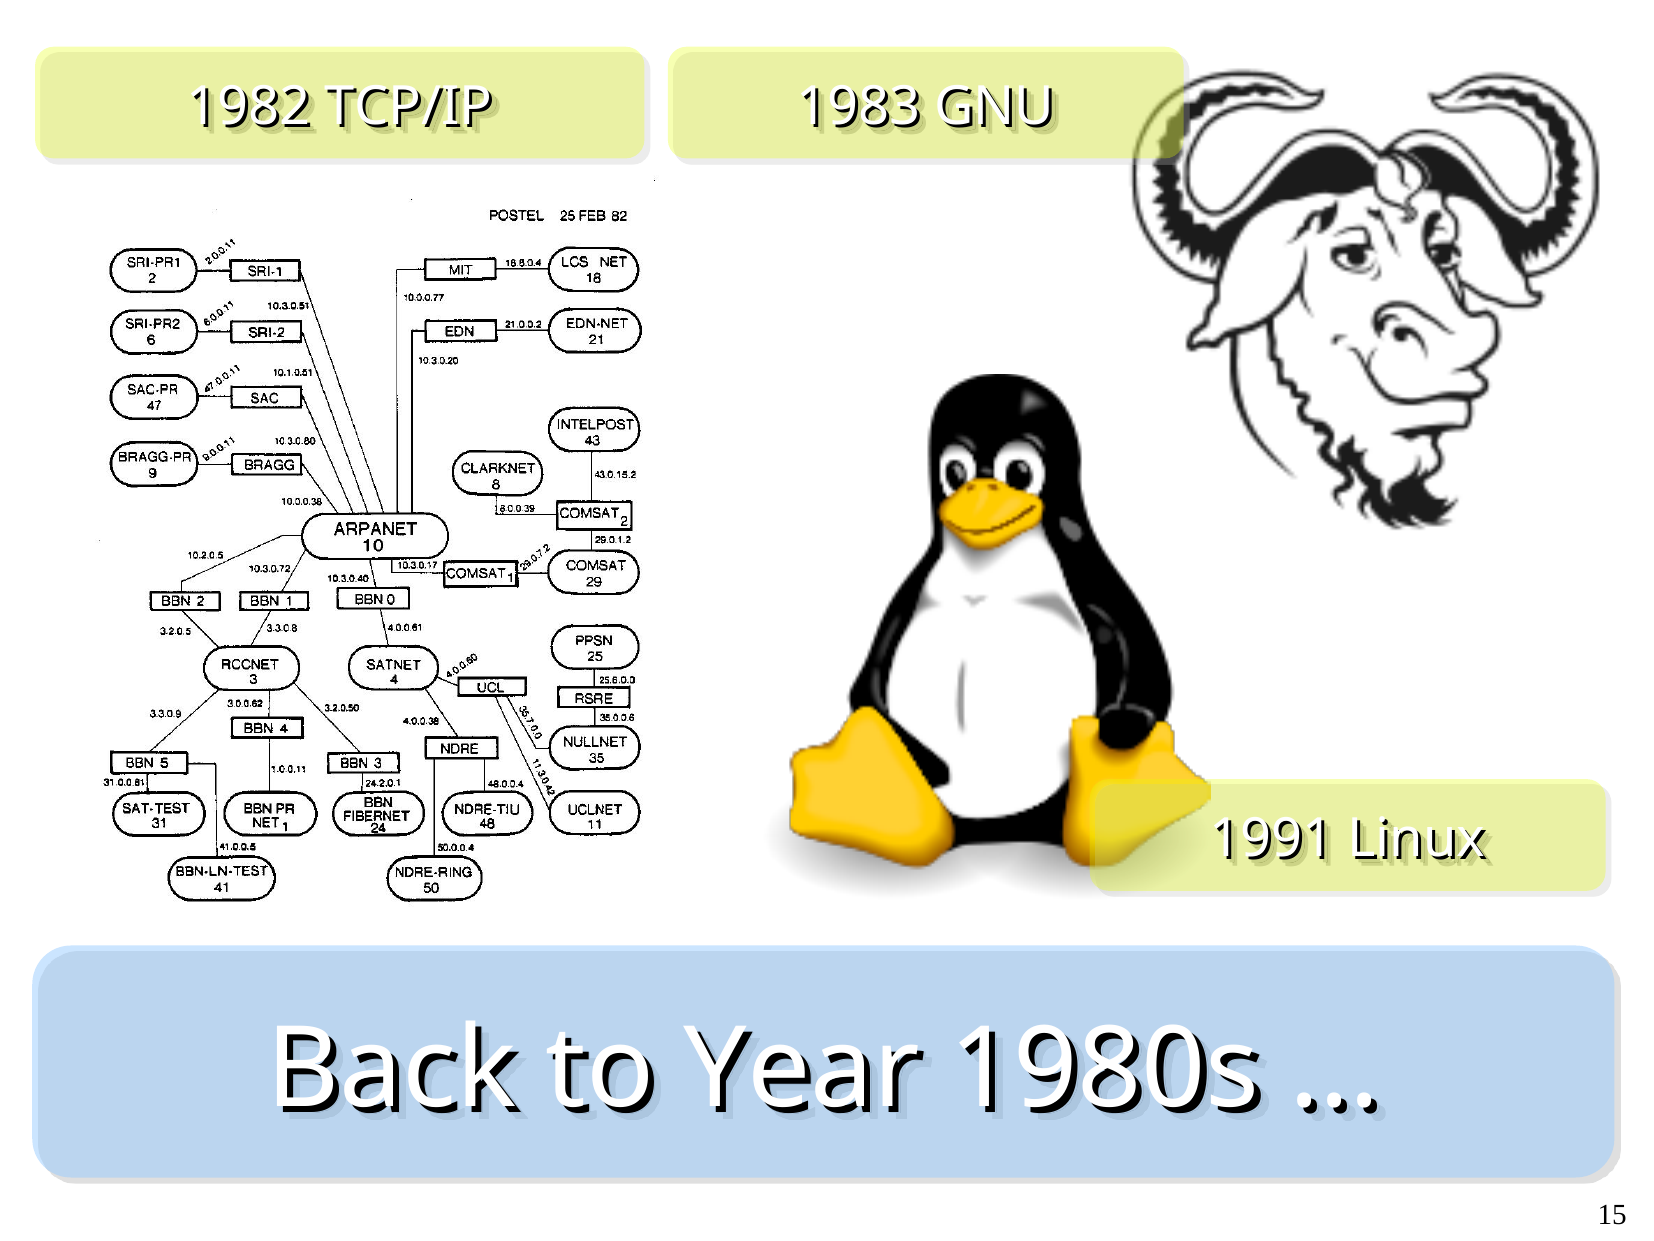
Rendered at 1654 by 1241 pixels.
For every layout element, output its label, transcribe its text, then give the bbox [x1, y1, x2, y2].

text_box 1991 Linux [1089, 779, 1606, 891]
text_box Back to Year 1980s ... [32, 945, 1615, 1178]
picture [89, 175, 670, 938]
picture [761, 67, 1610, 903]
text_box 1982 TCP/IP [35, 46, 645, 159]
text_box 1983 GNU [667, 46, 1184, 159]
